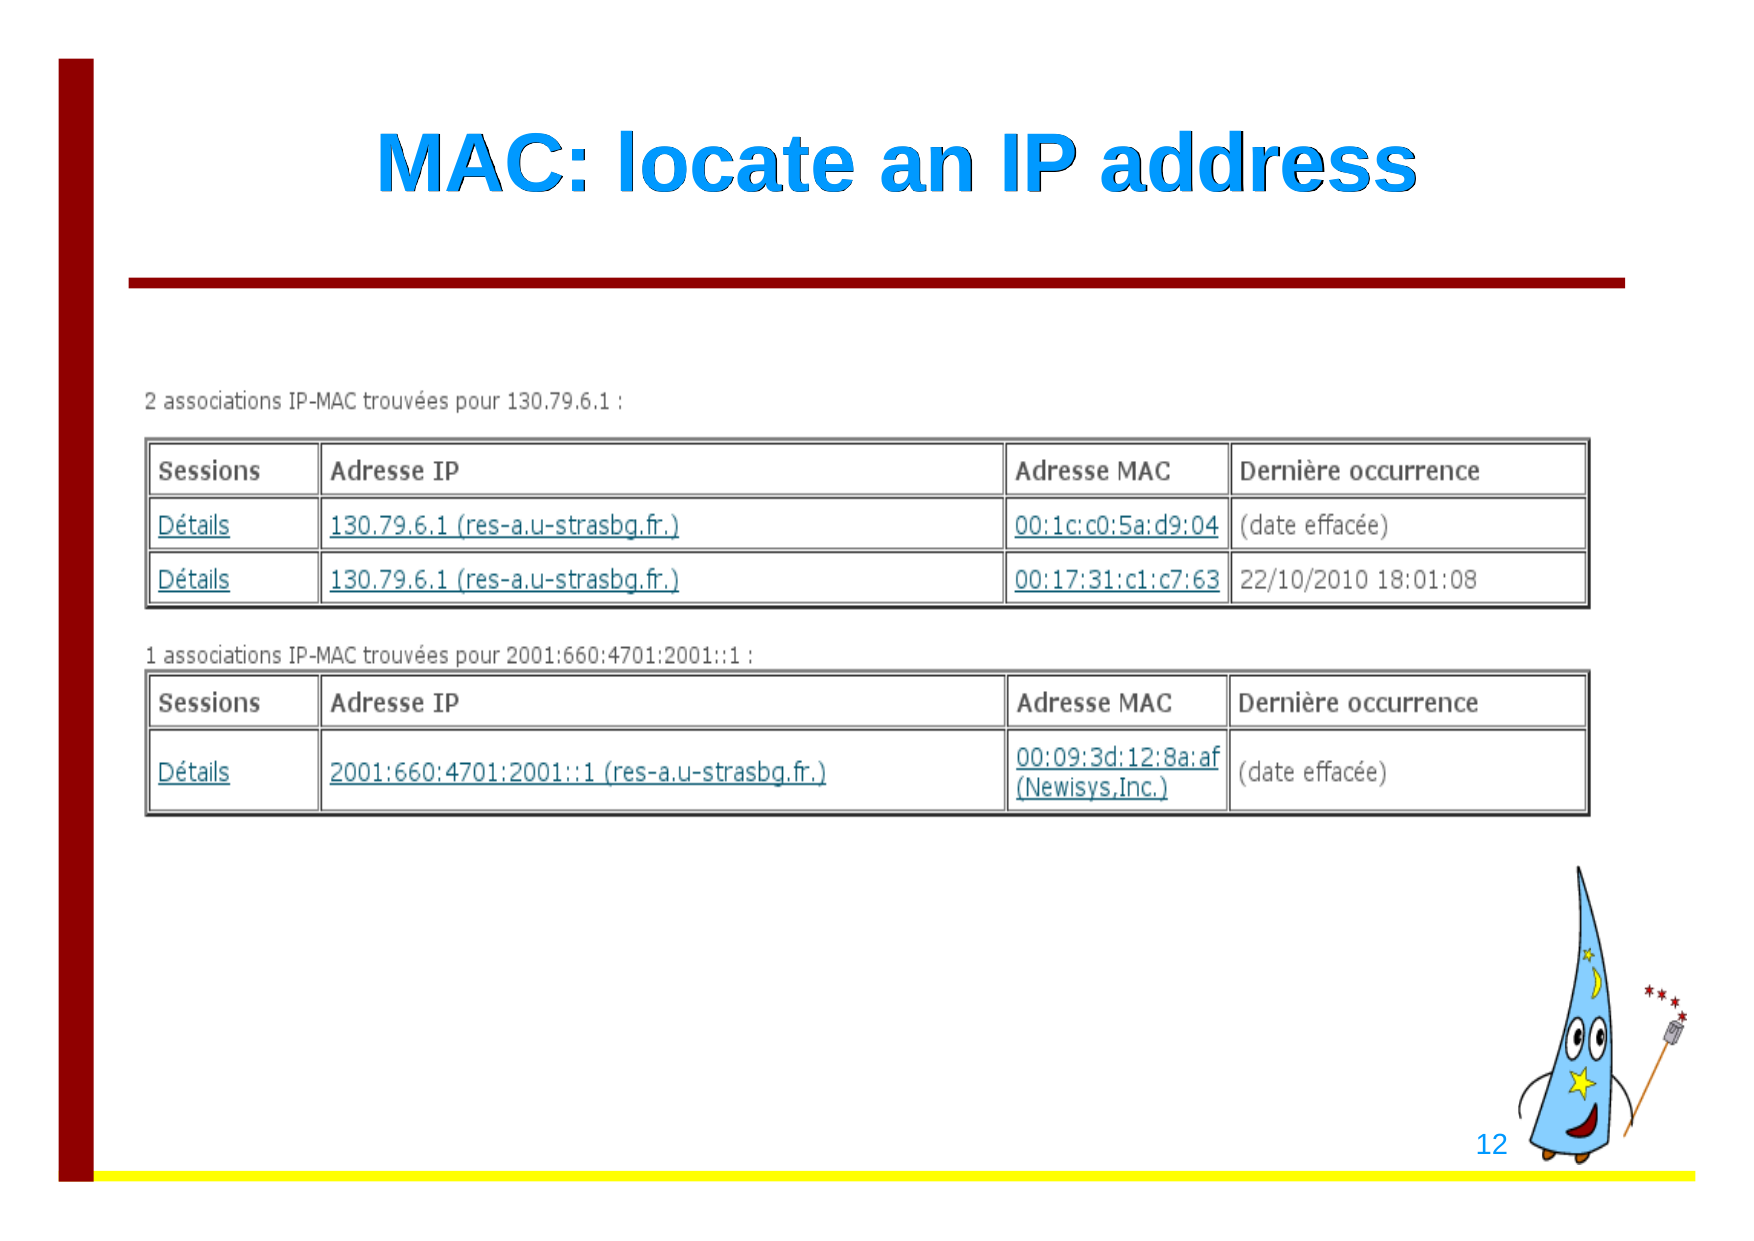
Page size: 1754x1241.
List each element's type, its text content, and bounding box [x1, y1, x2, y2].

picture [140, 374, 1614, 849]
title MAC: locate an IP address [152, 39, 1643, 287]
picture [1518, 865, 1687, 1165]
